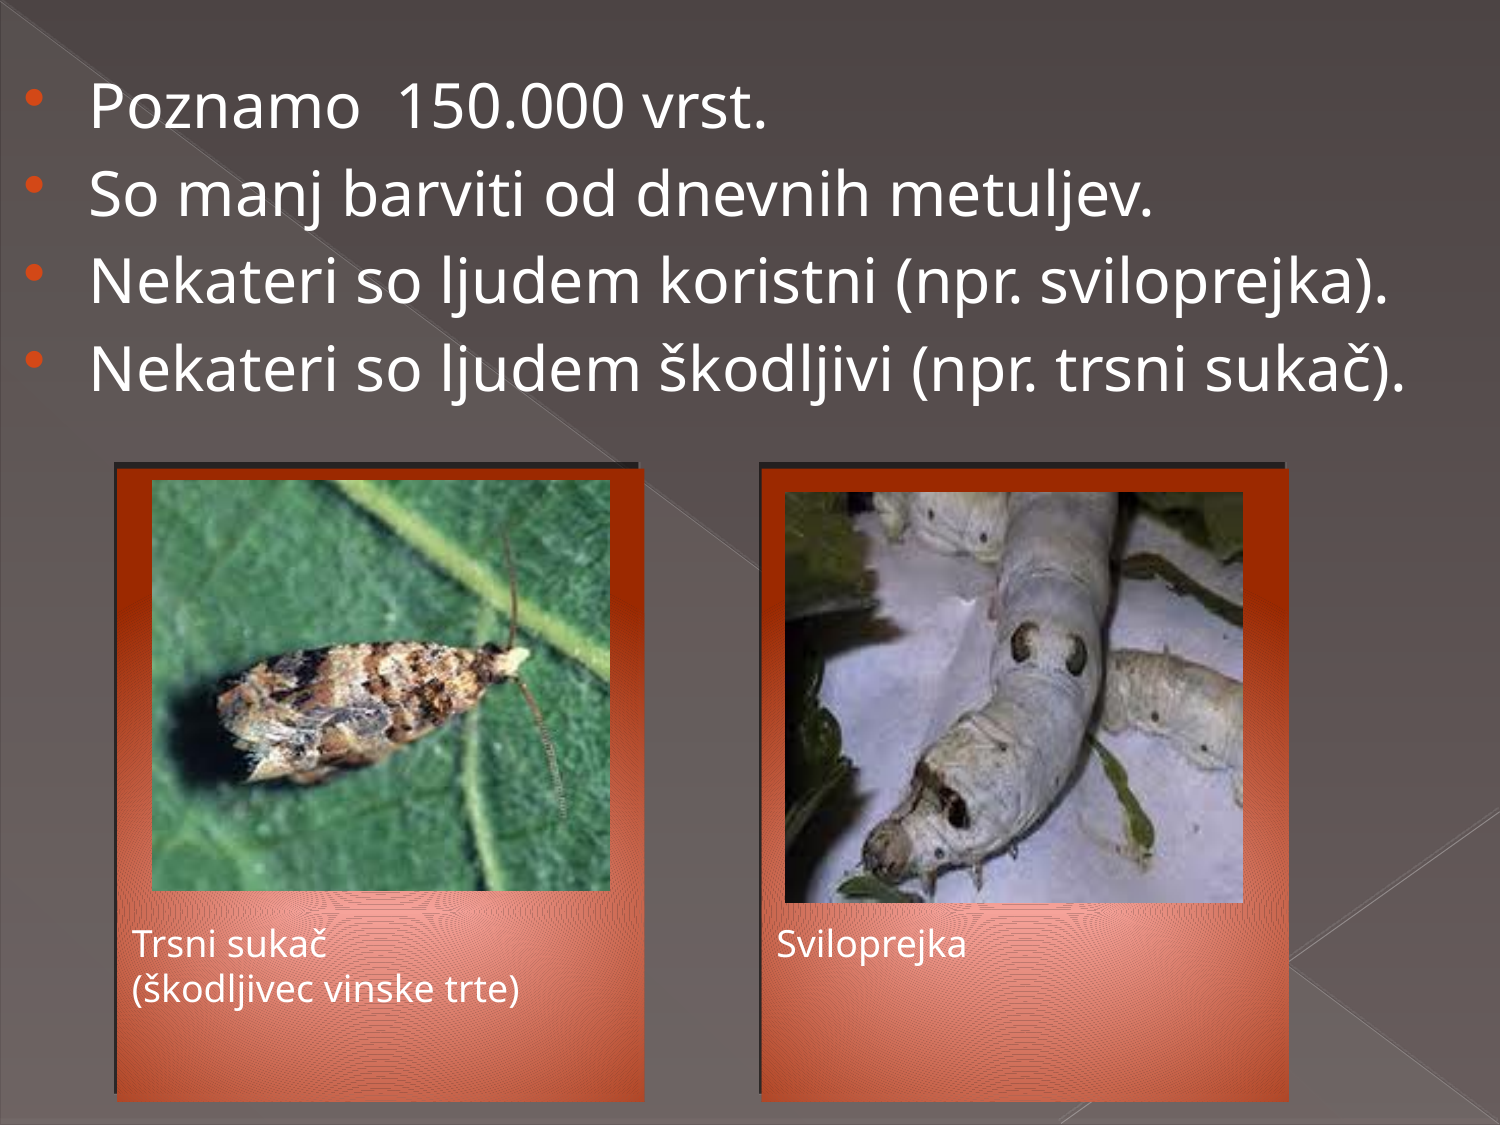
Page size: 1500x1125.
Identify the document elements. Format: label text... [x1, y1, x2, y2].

picture [152, 480, 610, 891]
text_box Sviloprejka [761, 468, 1289, 1102]
text_box Trsni sukač (škodljivec vinske trte) [117, 468, 645, 1102]
list Poznamo 150.000 vrst. So manj barviti od dnevnih metuljev. Nekateri so ljudem koristni (npr. sviloprejka). Nekateri so ljudem škodljivi (npr. trsni sukač). [0, 58, 1500, 1059]
picture [785, 492, 1243, 903]
